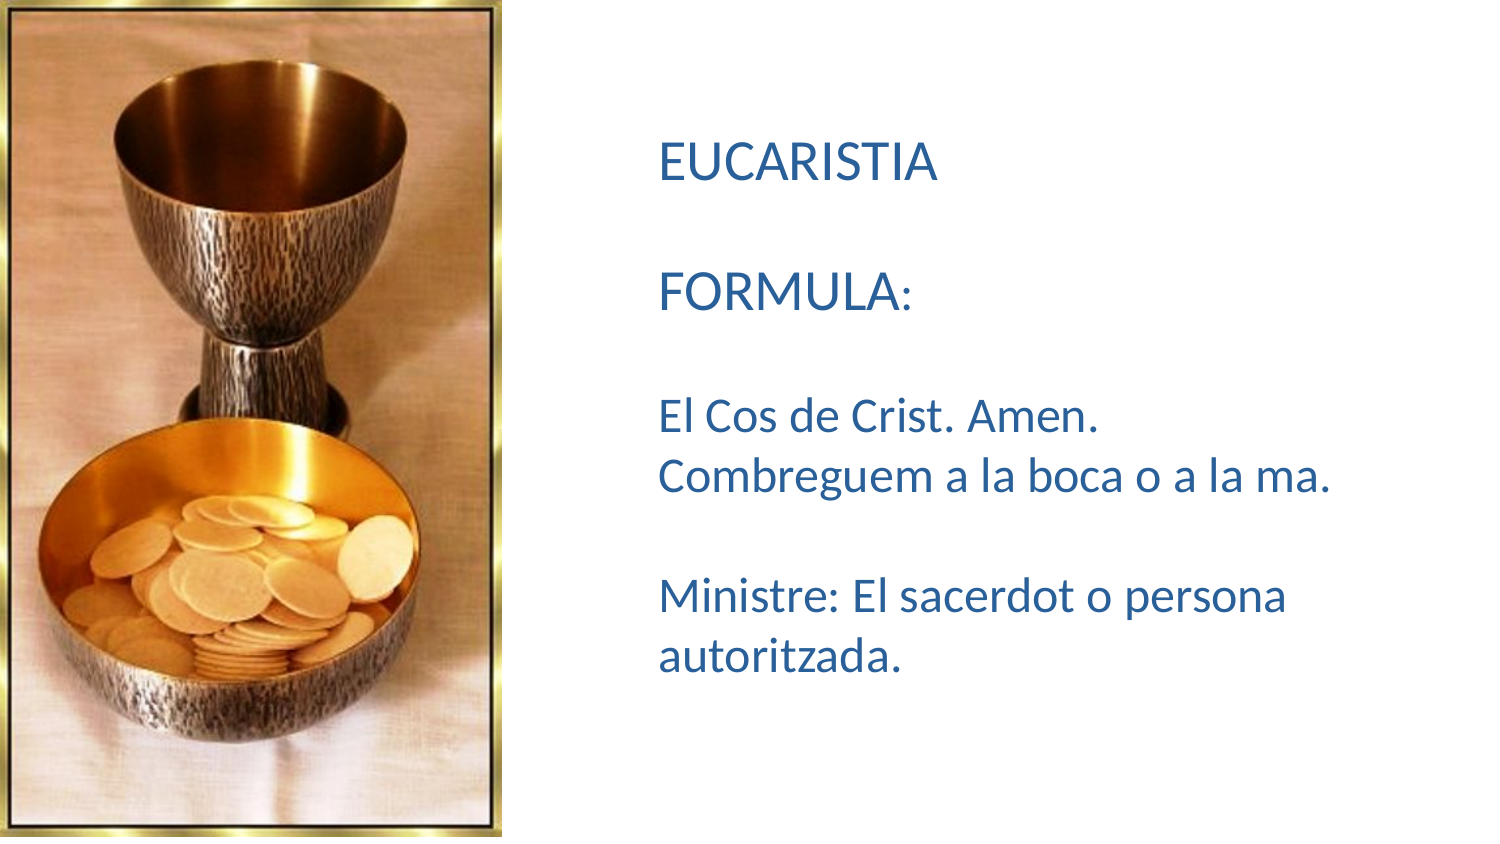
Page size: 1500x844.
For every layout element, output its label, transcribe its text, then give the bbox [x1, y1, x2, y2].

picture [0, 0, 502, 837]
text_box EUCARISTIA FORMULA: El Cos de Crist. Amen. Combreguem a la boca o a la ma. Ministre: El sacerdot o persona autoritzada. [643, 114, 1431, 690]
